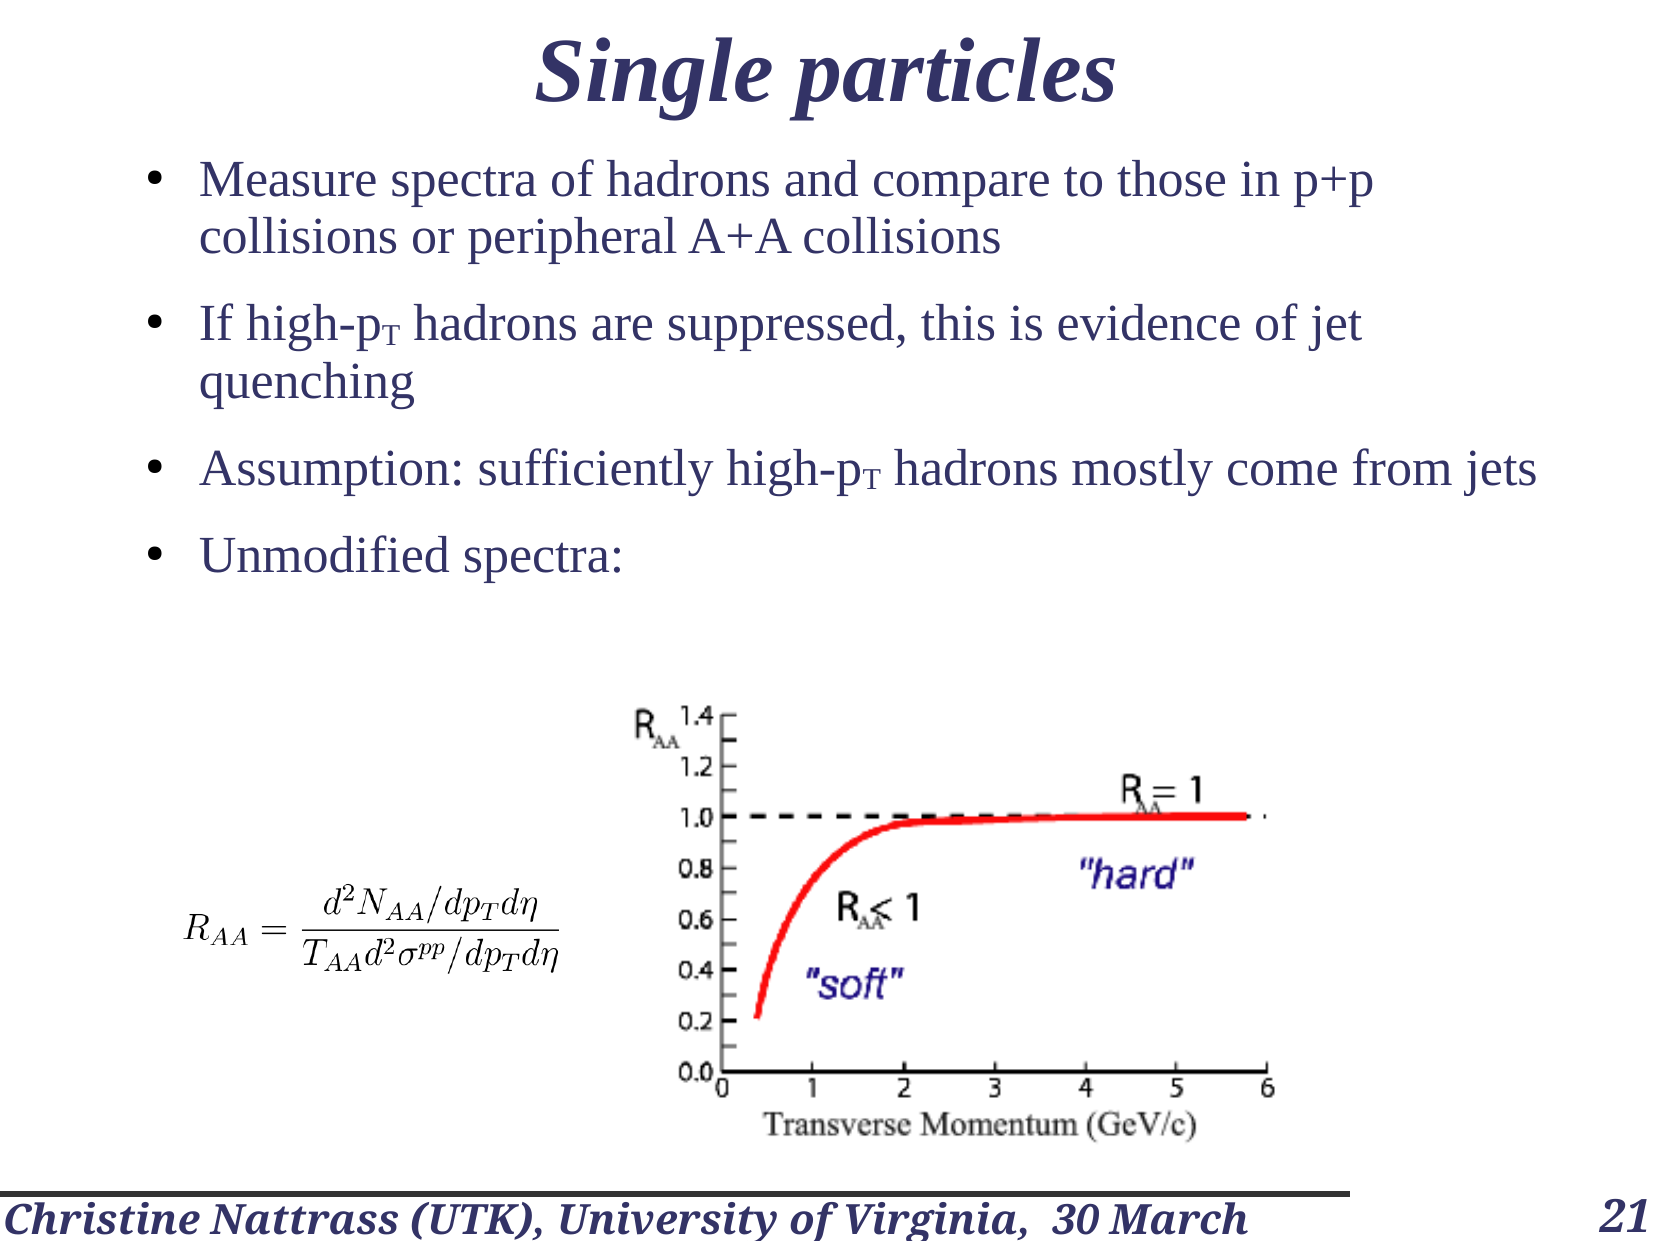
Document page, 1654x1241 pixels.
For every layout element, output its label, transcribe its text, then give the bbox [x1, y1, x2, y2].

picture [183, 883, 559, 975]
list Measure spectra of hadrons and compare to those in p+p collisions or peripheral A+A collisions If high-pT hadrons are suppressed, this is evidence of jet quenching Assumption: sufficiently high-pT hadrons mostly come from jets Unmodified spectra: [127, 150, 1553, 859]
title Single particles [82, 19, 1571, 122]
picture [633, 700, 1277, 1151]
